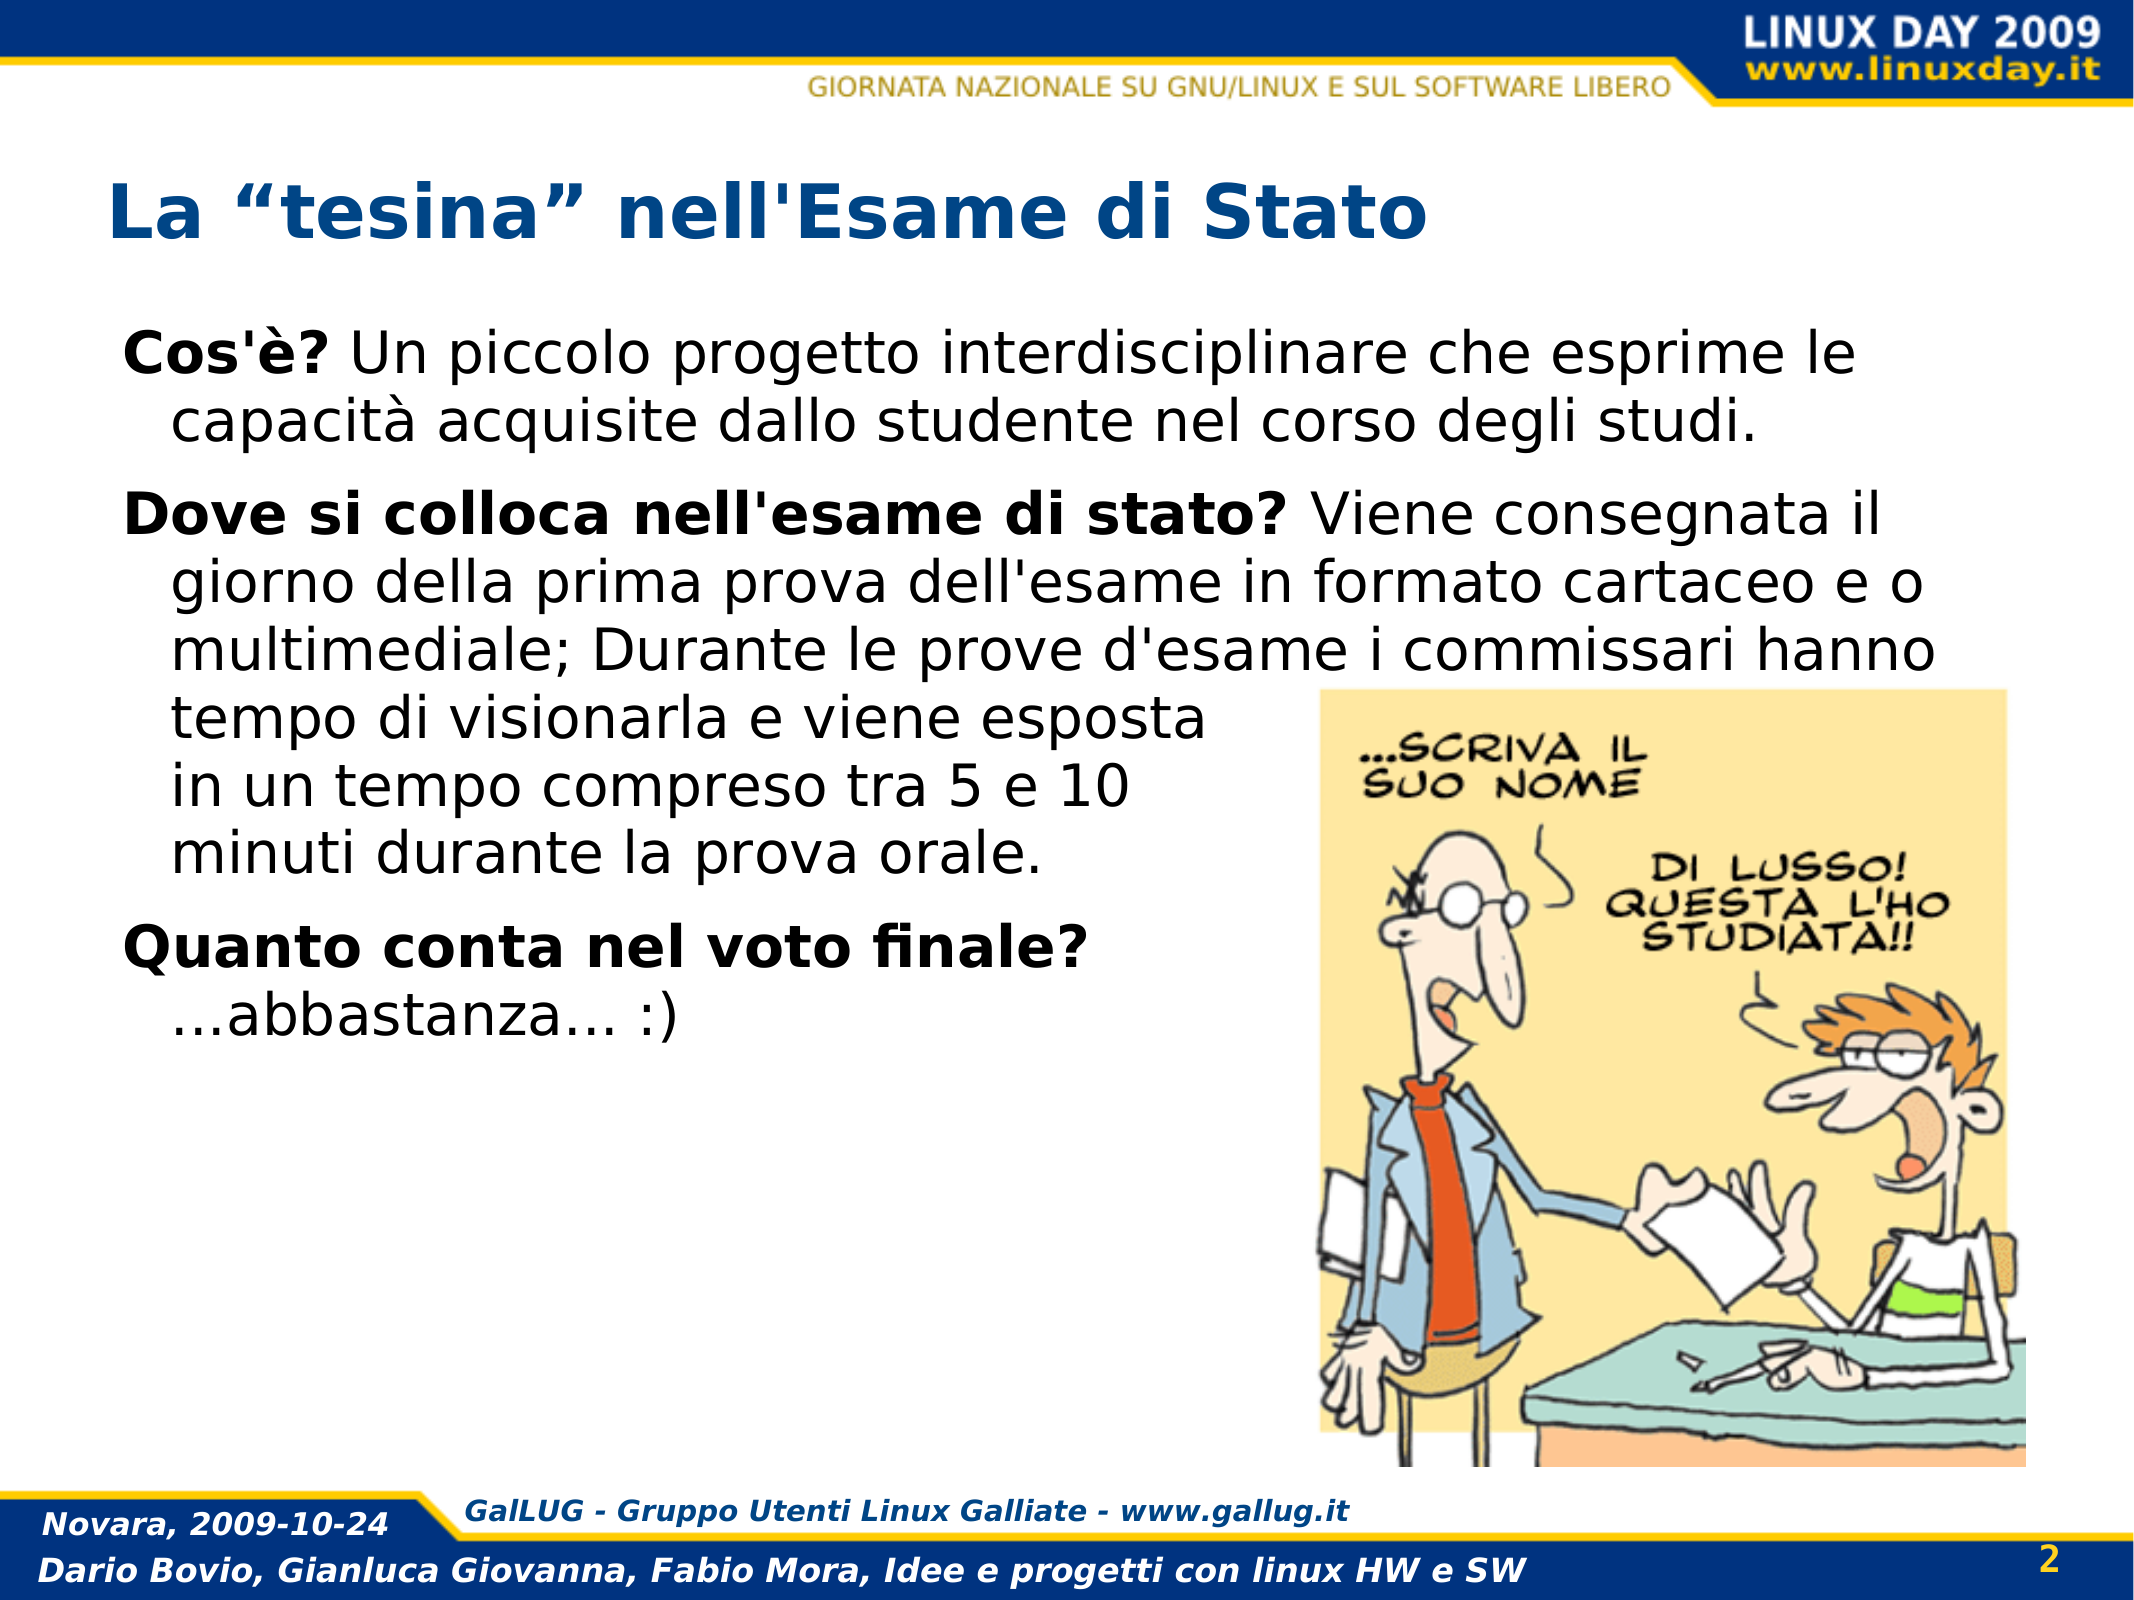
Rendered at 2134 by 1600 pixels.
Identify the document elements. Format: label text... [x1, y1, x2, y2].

title La “tesina” nell'Esame di Stato [106, 159, 2080, 267]
list Cos'è? Un piccolo progetto interdisciplinare che esprime le capacità acquisite dallo studente nel corso degli studi. Dove si colloca nell'esame di stato? Viene consegnata il giorno della prima prova dell'esame in formato cartaceo e o multimediale; Durante le prove d'esame i commissari hanno tempo di visionarla e viene esposta in un tempo compreso tra 5 e 10 minuti durante la prova orale. Quanto conta nel voto finale? ...abbastanza... :) [106, 319, 2027, 1441]
picture [0, 0, 2134, 1600]
